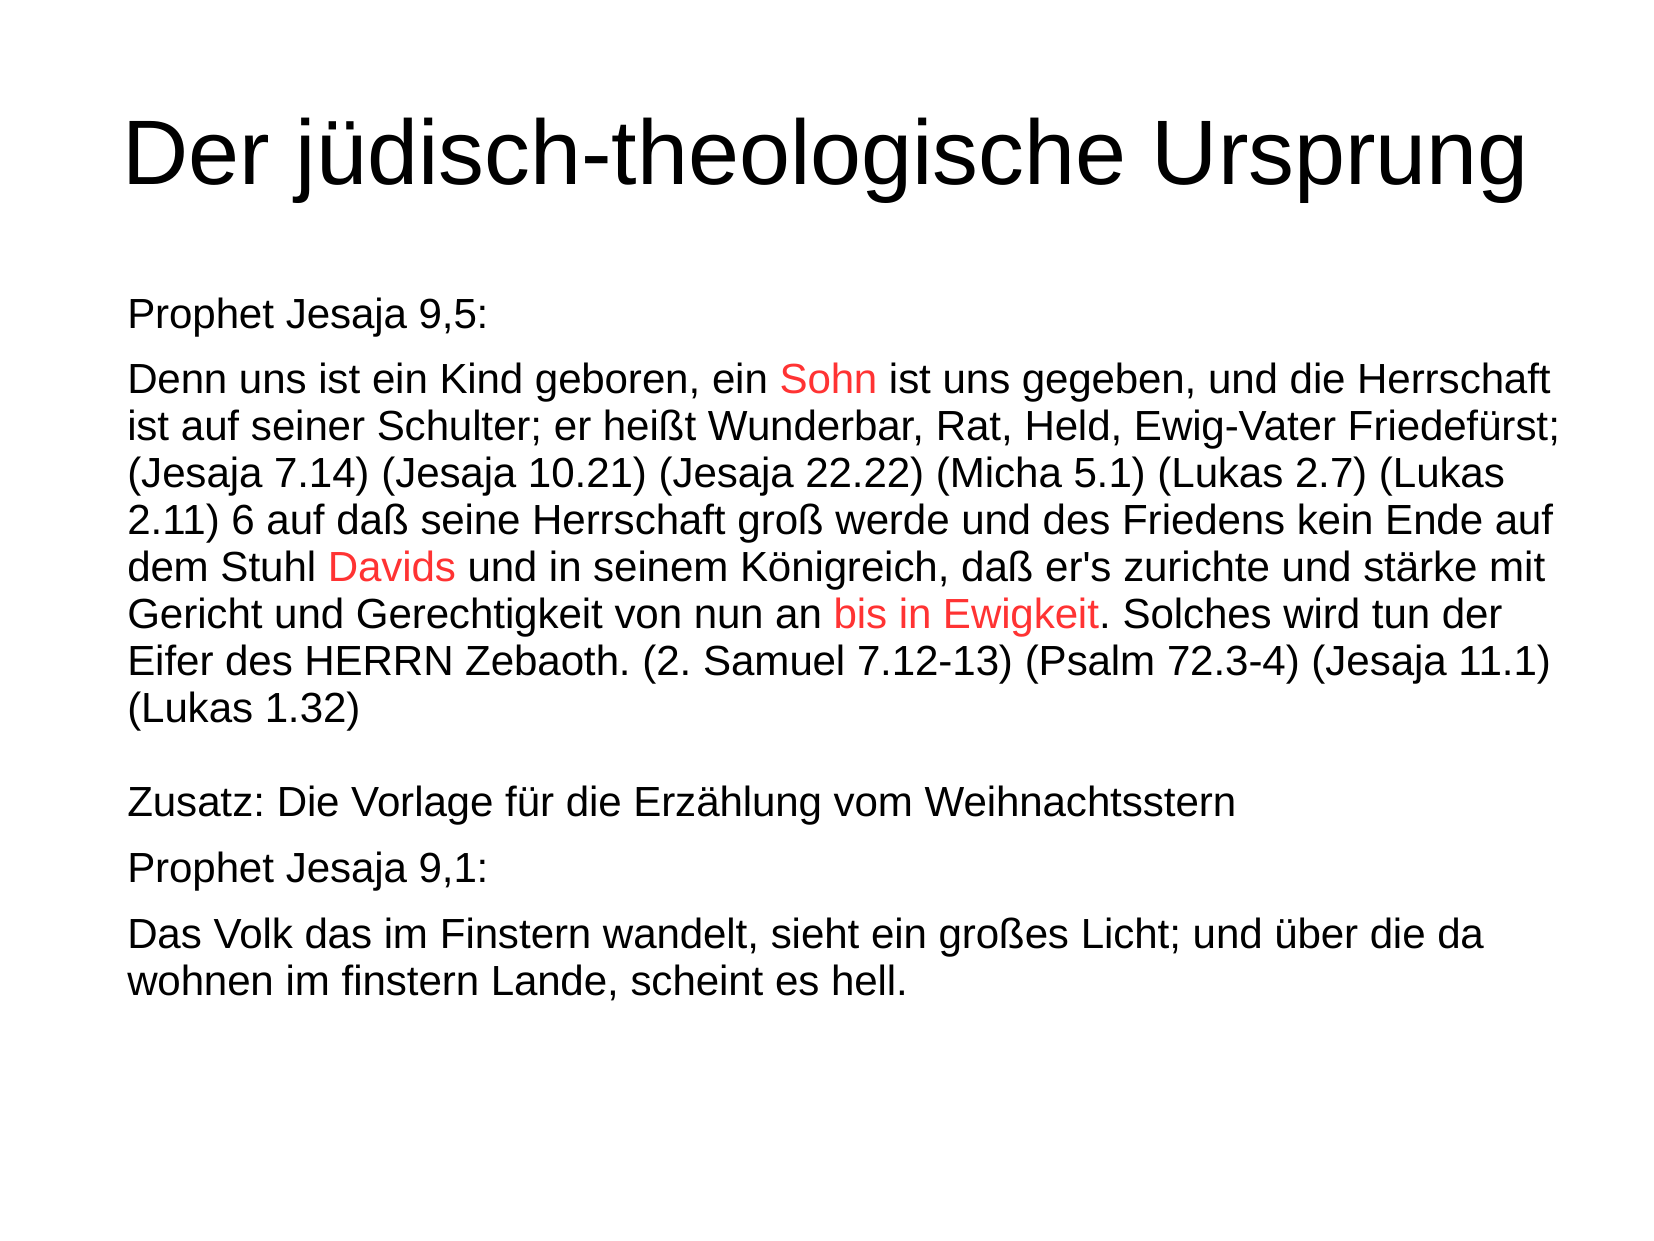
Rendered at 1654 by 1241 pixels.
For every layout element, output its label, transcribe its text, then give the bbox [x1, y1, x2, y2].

title Der jüdisch-theologische Ursprung [82, 49, 1571, 257]
list Prophet Jesaja 9,5: Denn uns ist ein Kind geboren, ein Sohn ist uns gegeben, und die Herrschaft ist auf seiner Schulter; er heißt Wunderbar, Rat, Held, Ewig-Vater Friedefürst; (Jesaja 7.14) (Jesaja 10.21) (Jesaja 22.22) (Micha 5.1) (Lukas 2.7) (Lukas 2.11) 6 auf daß seine Herrschaft groß werde und des Friedens kein Ende auf dem Stuhl Davids und in seinem Königreich, daß er's zurichte und stärke mit Gericht und Gerechtigkeit von nun an bis in Ewigkeit. Solches wird tun der Eifer des HERRN Zebaoth. (2. Samuel 7.12-13) (Psalm 72.3-4) (Jesaja 11.1) (Lukas 1.32) Zusatz: Die Vorlage für die Erzählung vom Weihnachtsstern Prophet Jesaja 9,1: Das Volk das im Finstern wandelt, sieht ein großes Licht; und über die da wohnen im finstern Lande, scheint es hell. [82, 290, 1571, 1010]
